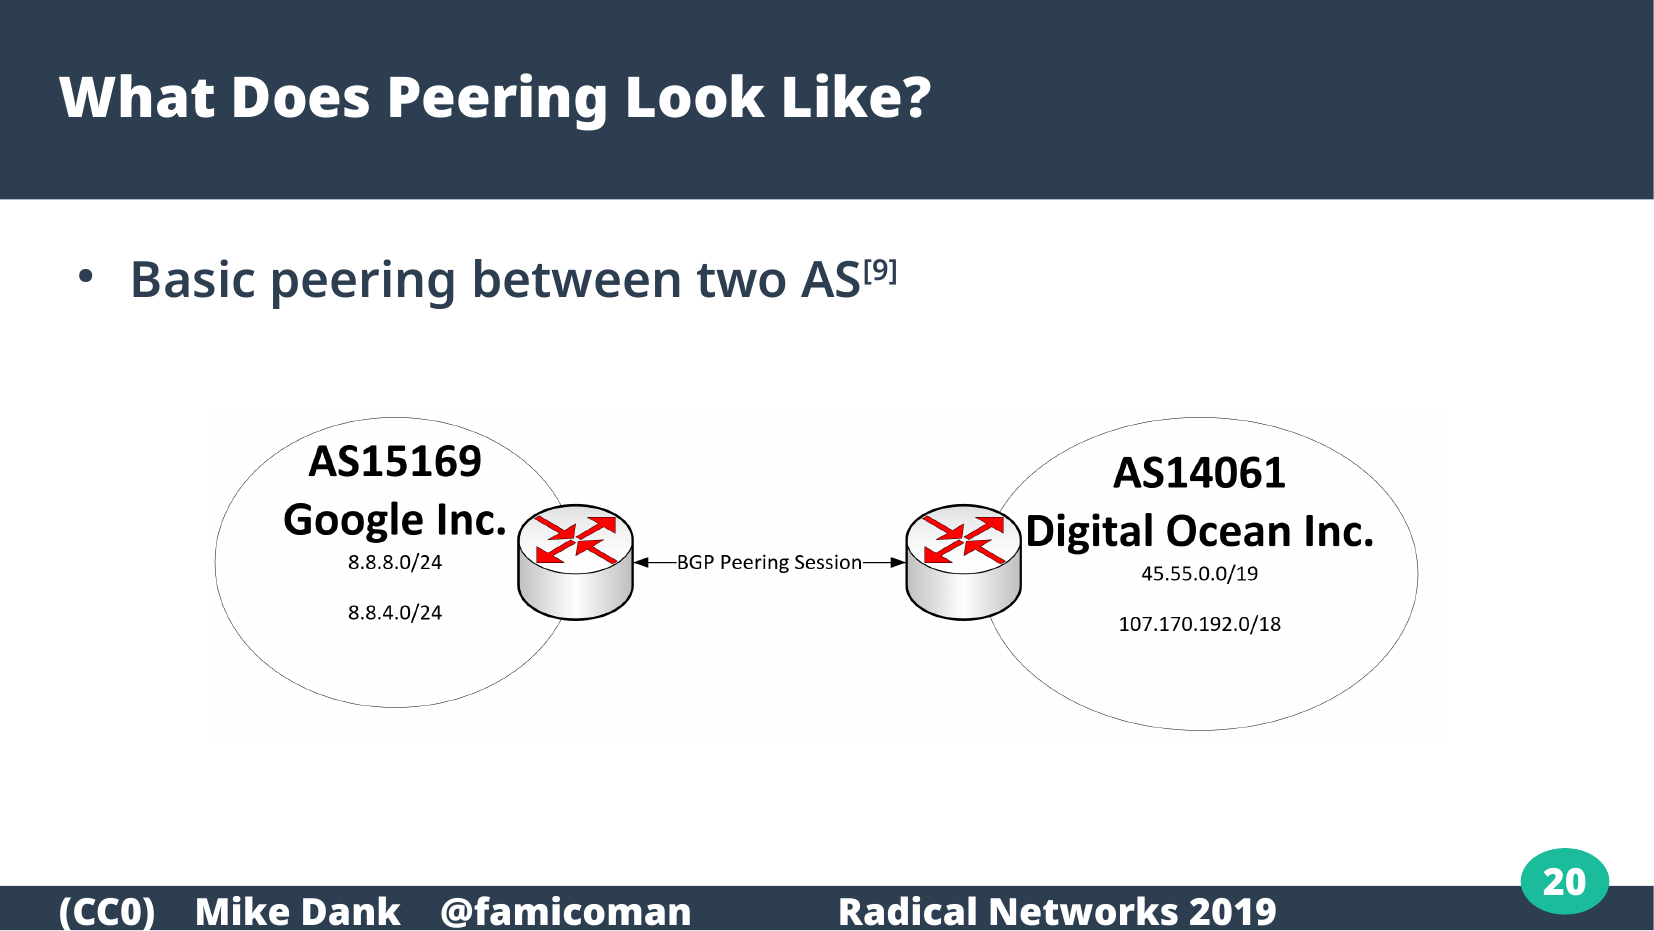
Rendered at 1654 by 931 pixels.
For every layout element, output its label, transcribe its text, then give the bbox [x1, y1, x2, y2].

list Basic peering between two AS[9] [59, 243, 1595, 864]
title What Does Peering Look Like? [59, 37, 1595, 155]
picture [206, 404, 1447, 744]
